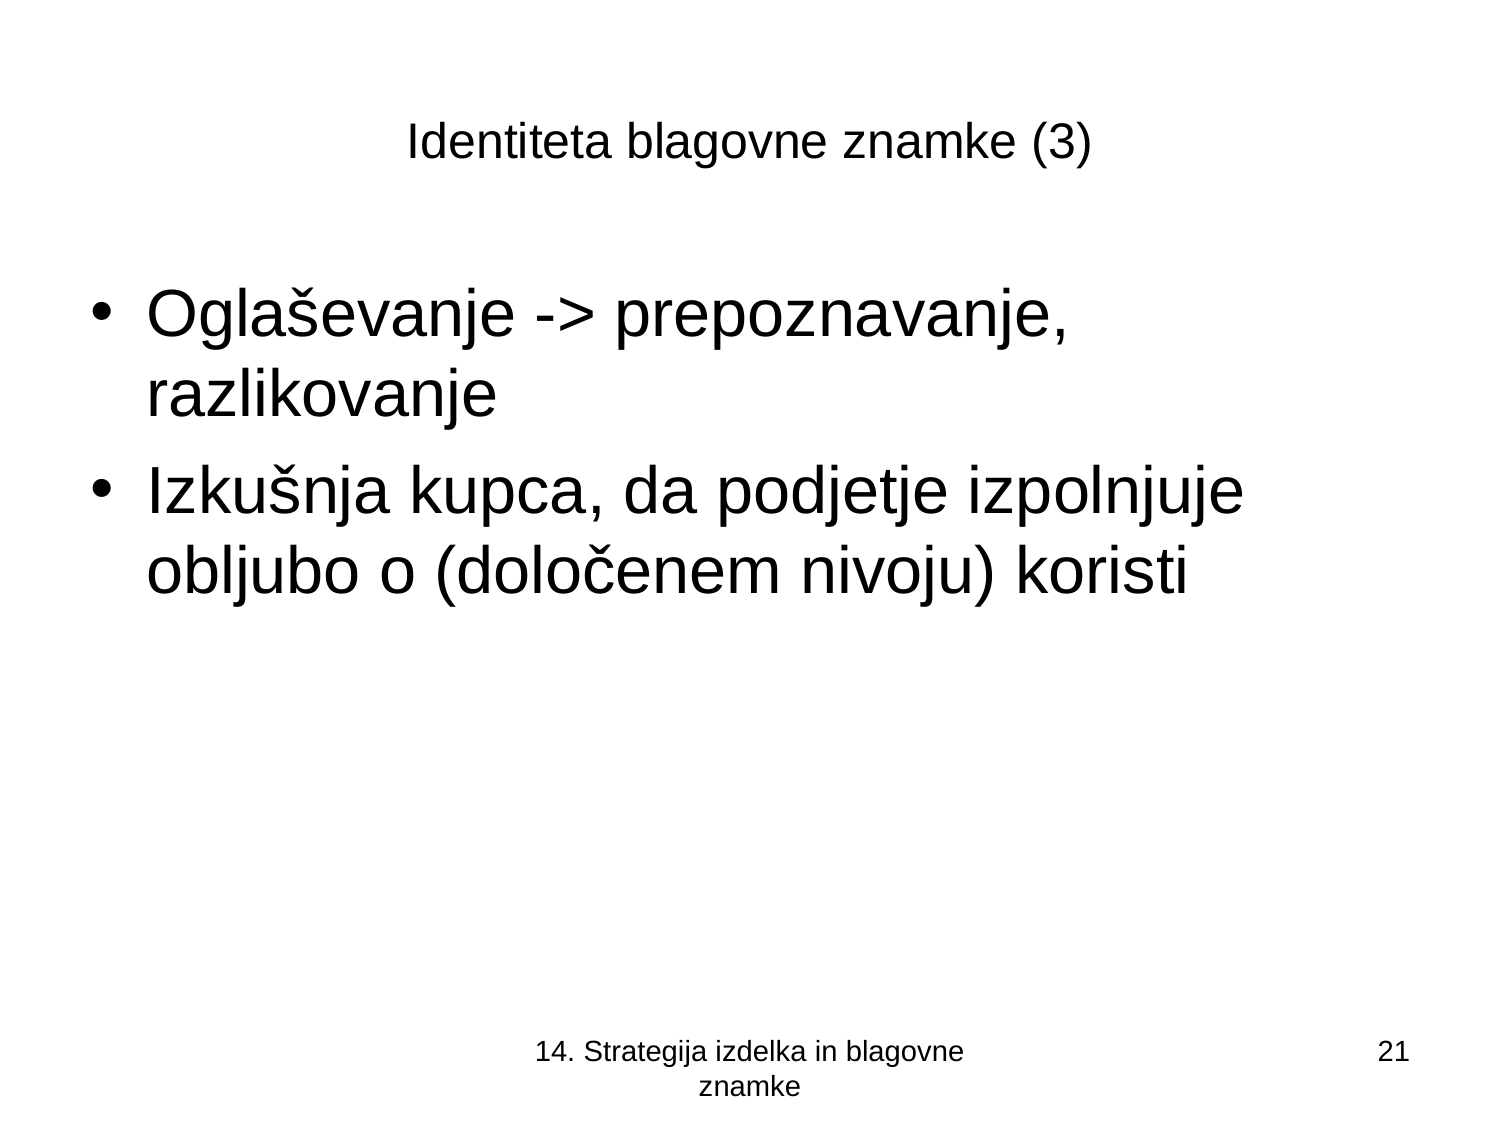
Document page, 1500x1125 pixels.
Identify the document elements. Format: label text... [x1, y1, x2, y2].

title Identiteta blagovne znamke (3) [75, 45, 1426, 233]
text_box 14. Strategija izdelka in blagovne znamke [512, 1024, 988, 1103]
list Oglaševanje -> prepoznavanje, razlikovanje Izkušnja kupca, da podjetje izpolnjuje obljubo o (določenem nivoju) koristi [75, 262, 1426, 1006]
text_box <number> [1074, 1024, 1426, 1103]
